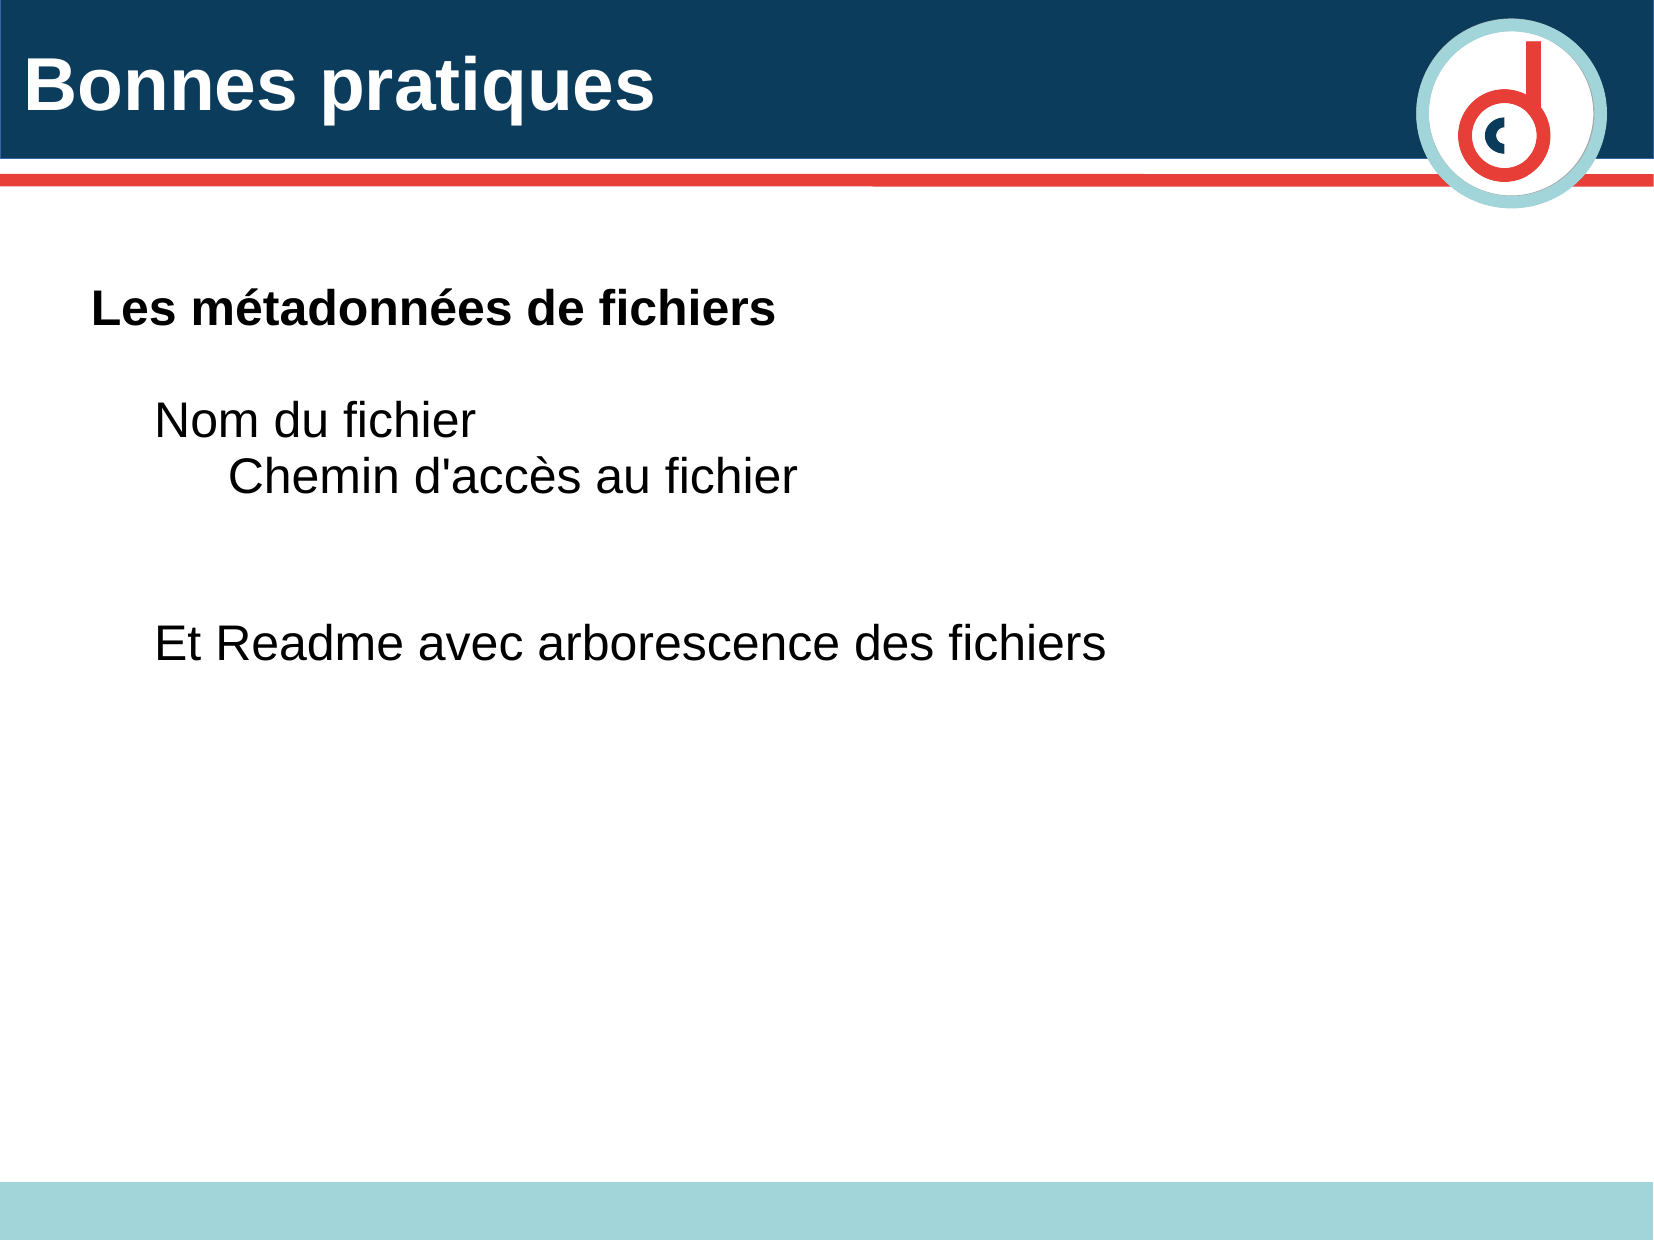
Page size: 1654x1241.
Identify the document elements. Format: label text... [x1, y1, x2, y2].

title Bonnes pratiques [23, 45, 1565, 192]
text_box [23, 192, 1654, 1063]
text_box Les métadonnées de fichiers Nom du fichier Chemin d'accès au fichier Et Readme avec arborescence des fichiers [65, 273, 1524, 982]
